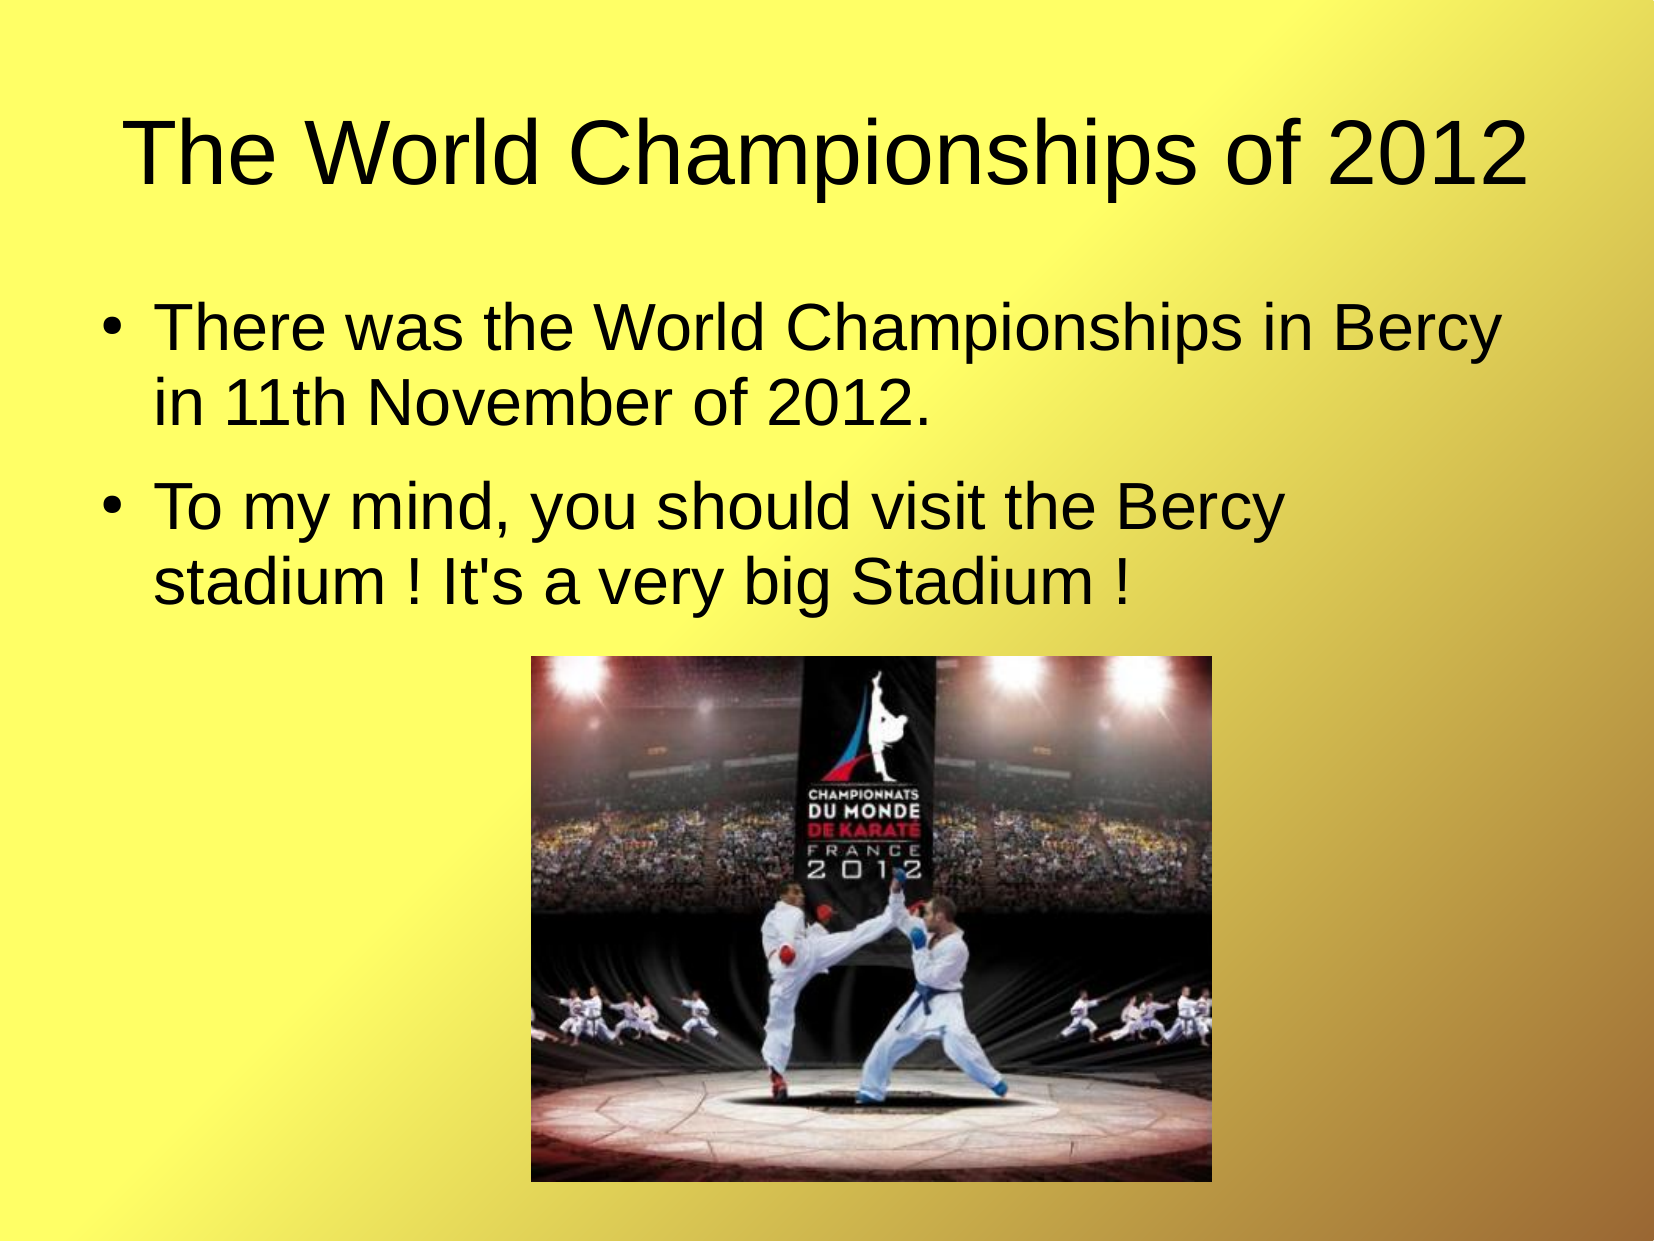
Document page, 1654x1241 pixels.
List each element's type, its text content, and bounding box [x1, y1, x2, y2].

title The World Championships of 2012 [82, 49, 1571, 257]
picture [531, 656, 1212, 1182]
list There was the World Championships in Bercy in 11th November of 2012. To my mind, you should visit the Bercy stadium ! It's a very big Stadium ! [82, 290, 1571, 1109]
